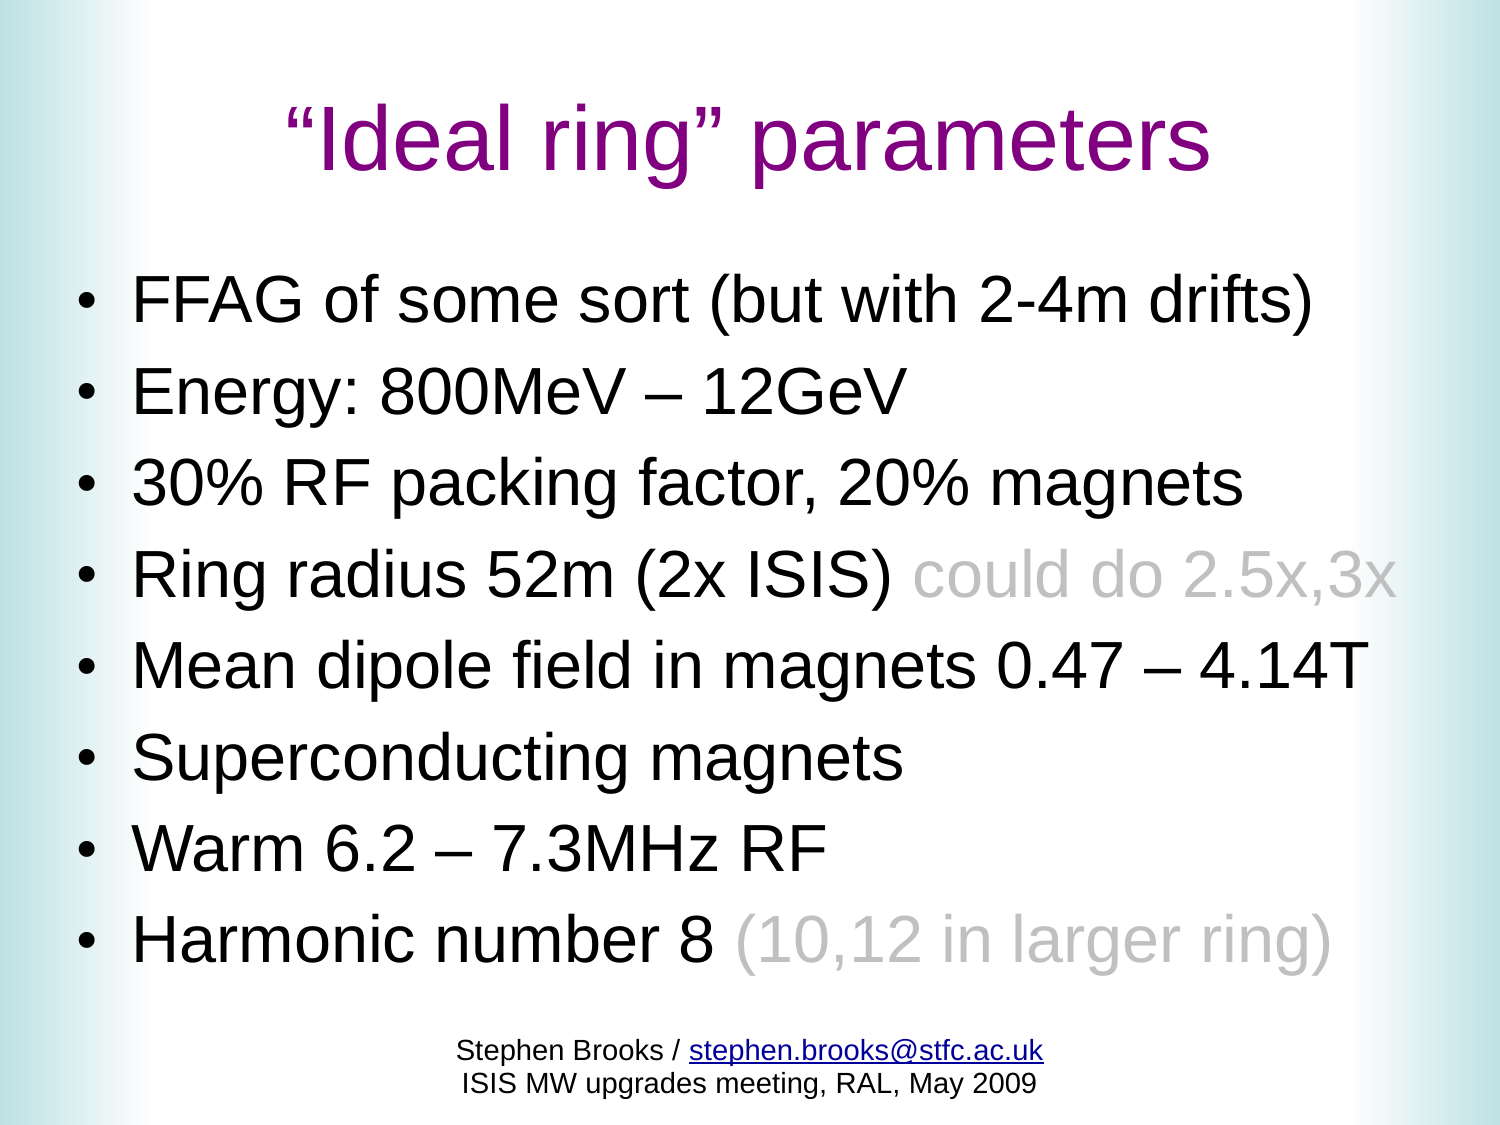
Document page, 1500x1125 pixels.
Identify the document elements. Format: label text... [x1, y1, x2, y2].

list FFAG of some sort (but with 2-4m drifts) Energy: 800MeV – 12GeV 30% RF packing factor, 20% magnets Ring radius 52m (2x ISIS) could do 2.5x,3x Mean dipole field in magnets 0.47 – 4.14T Superconducting magnets Warm 6.2 – 7.3MHz RF Harmonic number 8 (10,12 in larger ring) [75, 262, 1425, 991]
title “Ideal ring” parameters [75, 52, 1425, 225]
